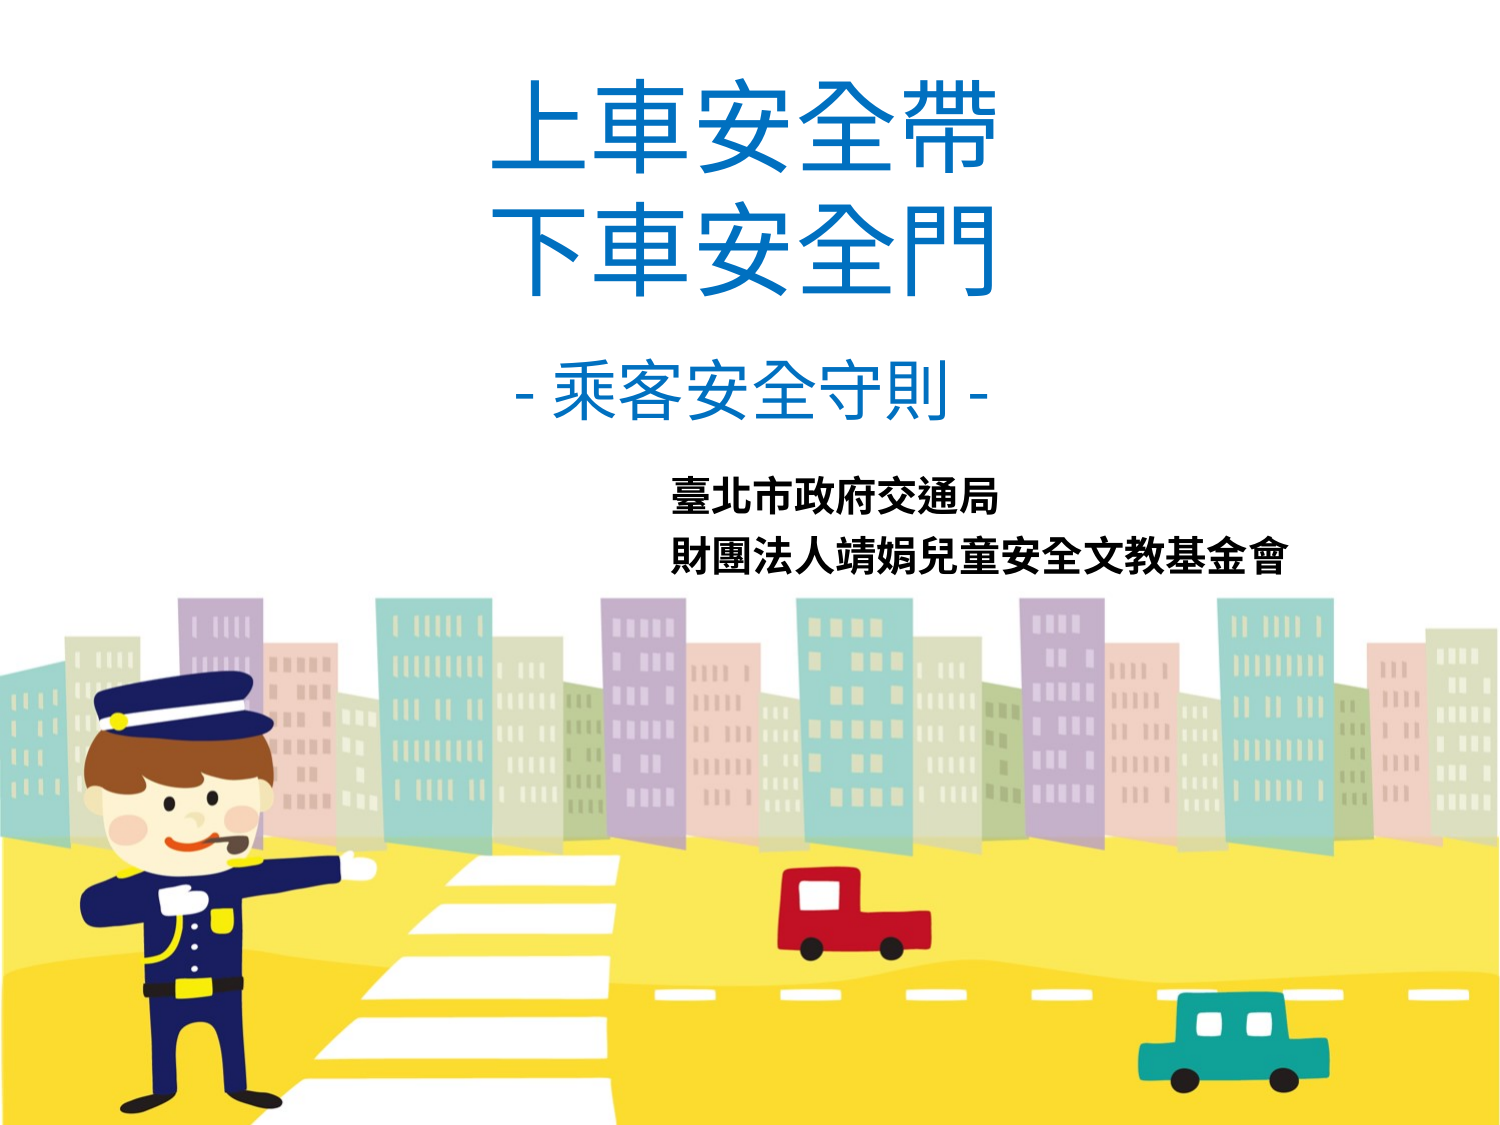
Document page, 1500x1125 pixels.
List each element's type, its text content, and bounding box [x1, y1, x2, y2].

text_box -乘客安全守則- [324, 317, 1193, 506]
picture [0, 0, 1500, 1125]
text_box 臺北市政府交通局 財團法人靖娟兒童安全文教基金會 [655, 467, 1311, 590]
text_box 上車安全帶 下車安全門 [88, 54, 1400, 318]
